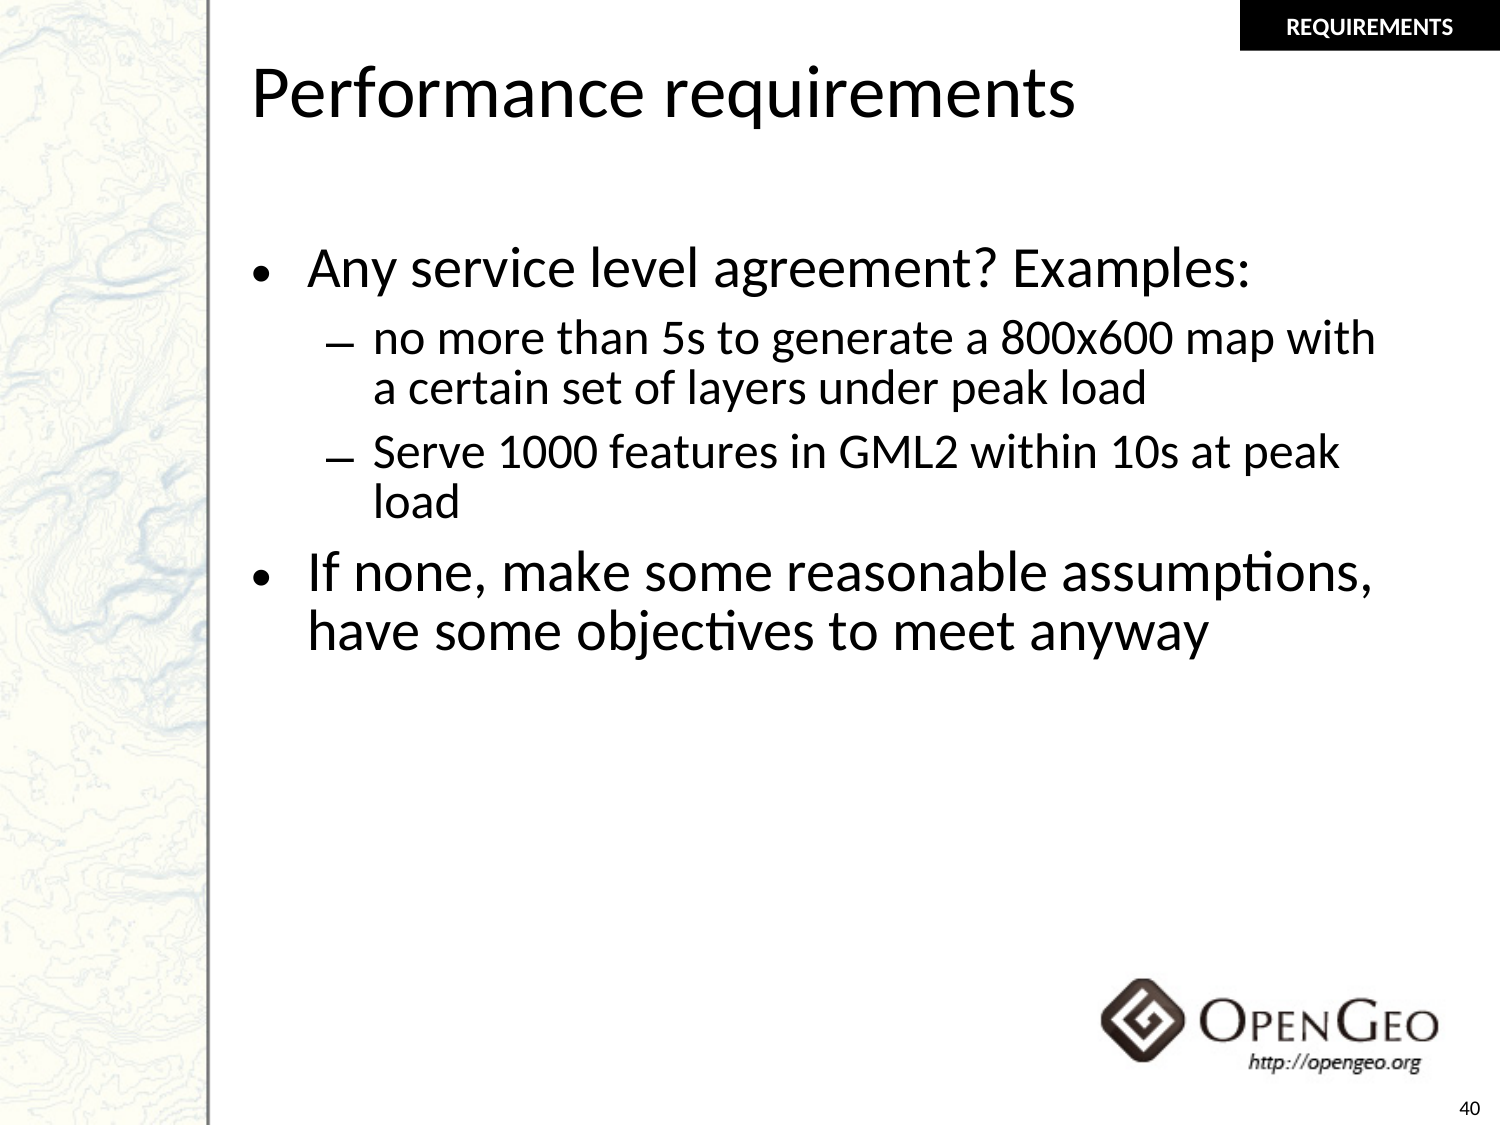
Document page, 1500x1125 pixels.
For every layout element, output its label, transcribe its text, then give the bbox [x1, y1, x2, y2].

picture [0, 0, 1500, 1125]
list Any service level agreement? Examples: no more than 5s to generate a 800x600 map with a certain set of layers under peak load Serve 1000 features in GML2 within 10s at peak load If none, make some reasonable assumptions, have some objectives to meet anyway [236, 236, 1426, 979]
text_box REQUIREMENTS [1240, 0, 1500, 51]
title Performance requirements [236, 13, 1426, 185]
